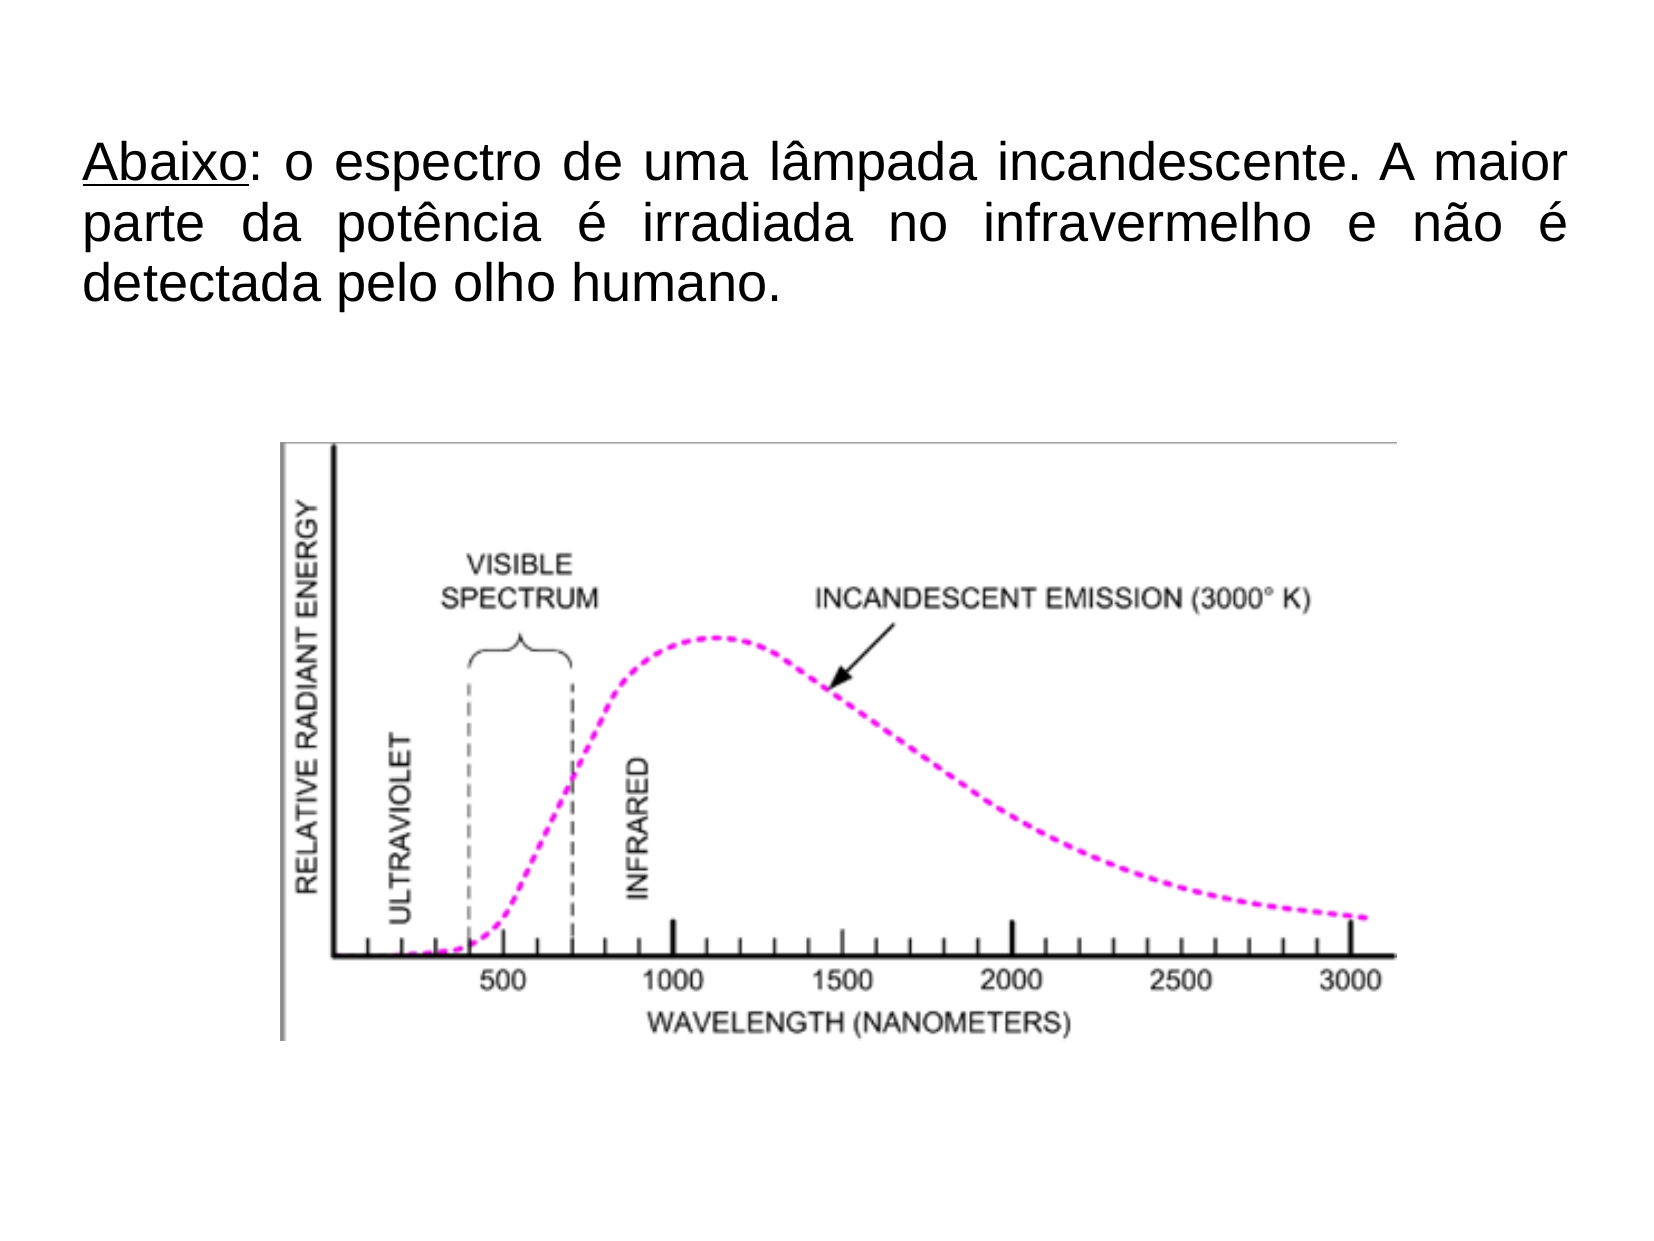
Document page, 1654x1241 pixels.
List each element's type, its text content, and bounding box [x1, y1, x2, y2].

subtitle Abaixo: o espectro de uma lâmpada incandescente. A maior parte da potência é irradiada no infravermelho e não é detectada pelo olho humano. [82, 129, 1571, 390]
picture [280, 442, 1397, 1042]
